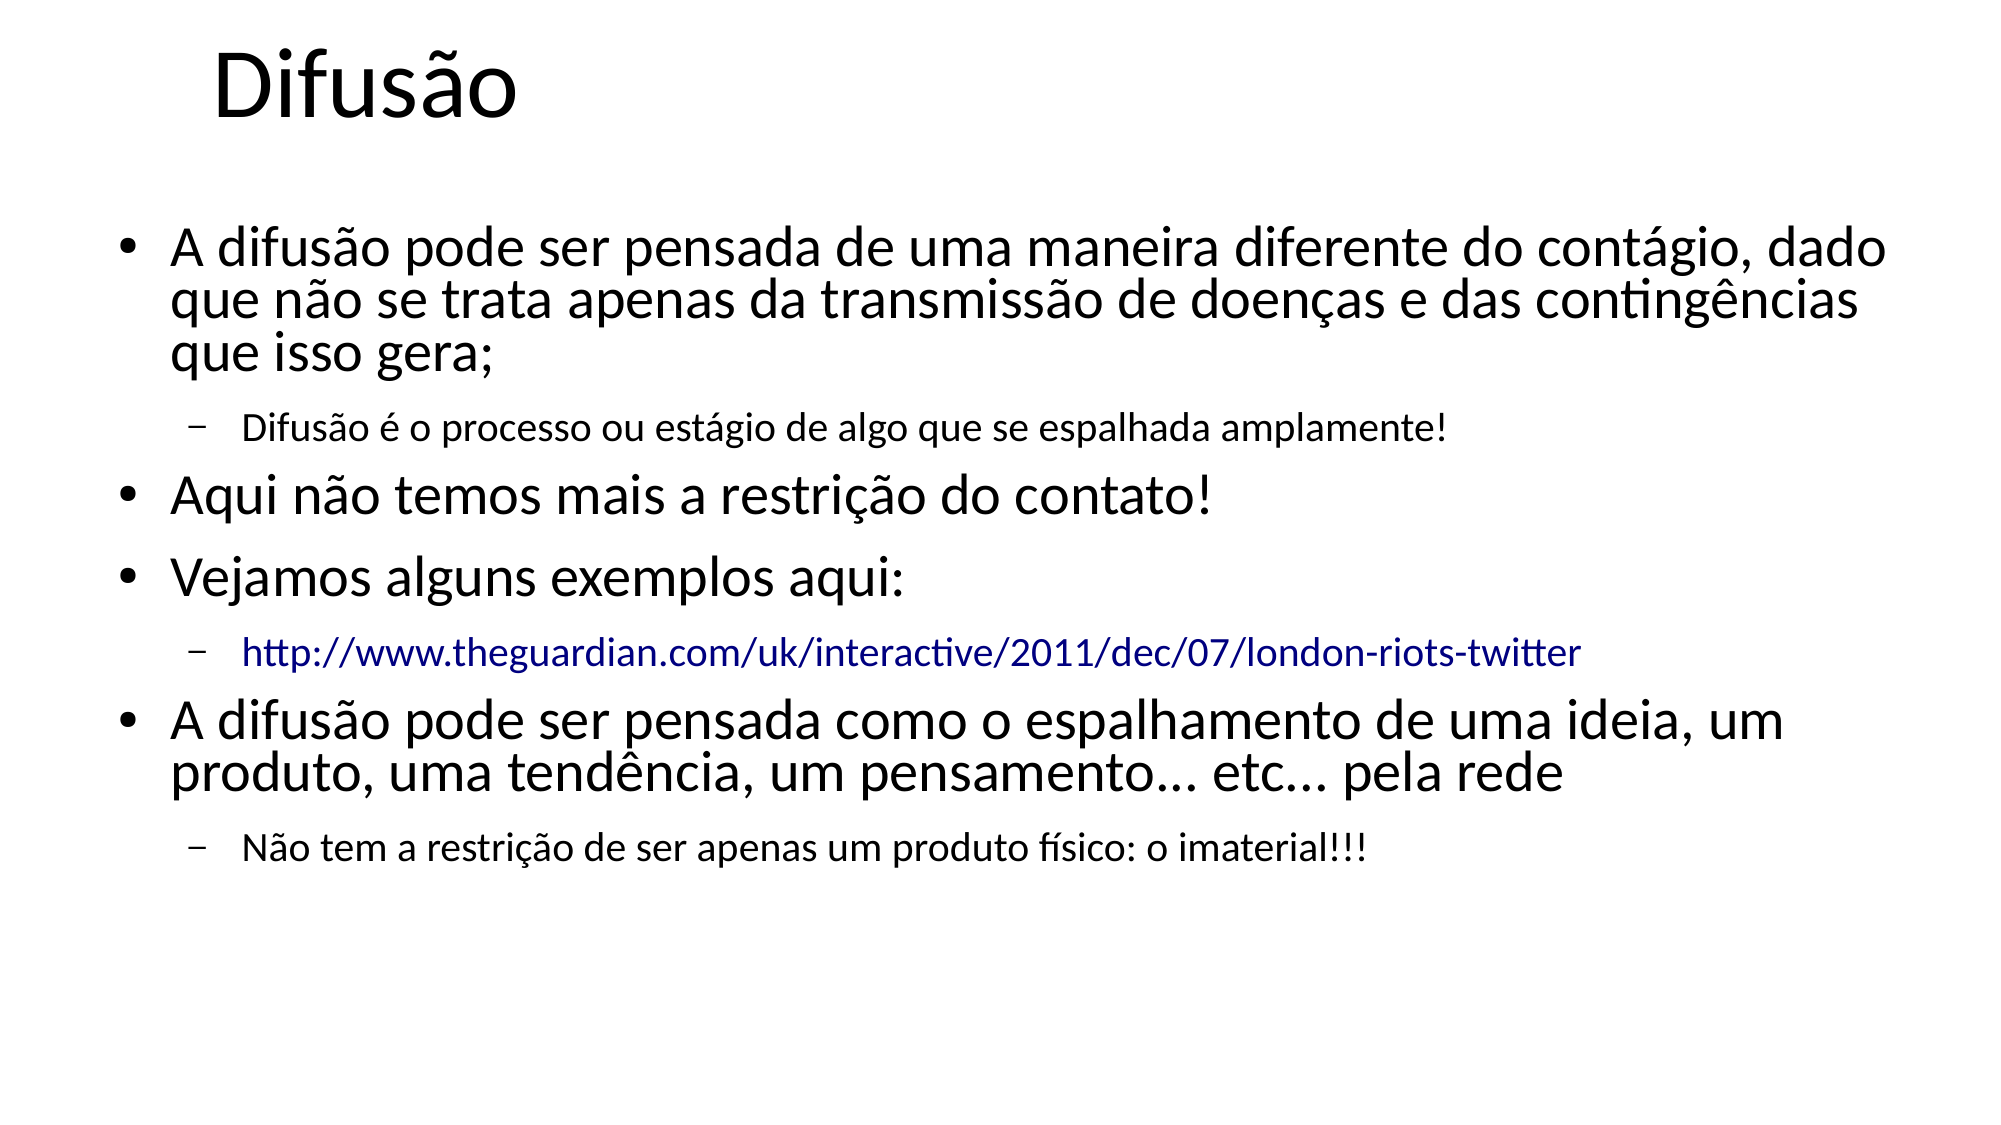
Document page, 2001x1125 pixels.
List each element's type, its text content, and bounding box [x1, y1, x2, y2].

list A difusão pode ser pensada de uma maneira diferente do contágio, dado que não se trata apenas da transmissão de doenças e das contingências que isso gera; Difusão é o processo ou estágio de algo que se espalhada amplamente! Aqui não temos mais a restrição do contato! Vejamos alguns exemplos aqui: http://www.theguardian.com/uk/interactive/2011/dec/07/london-riots-twitter A difusão pode ser pensada como o espalhamento de uma ideia, um produto, uma tendência, um pensamento... etc... pela rede Não tem a restrição de ser apenas um produto físico: o imaterial!!! [99, 224, 1900, 1006]
title Difusão [212, 0, 1713, 224]
